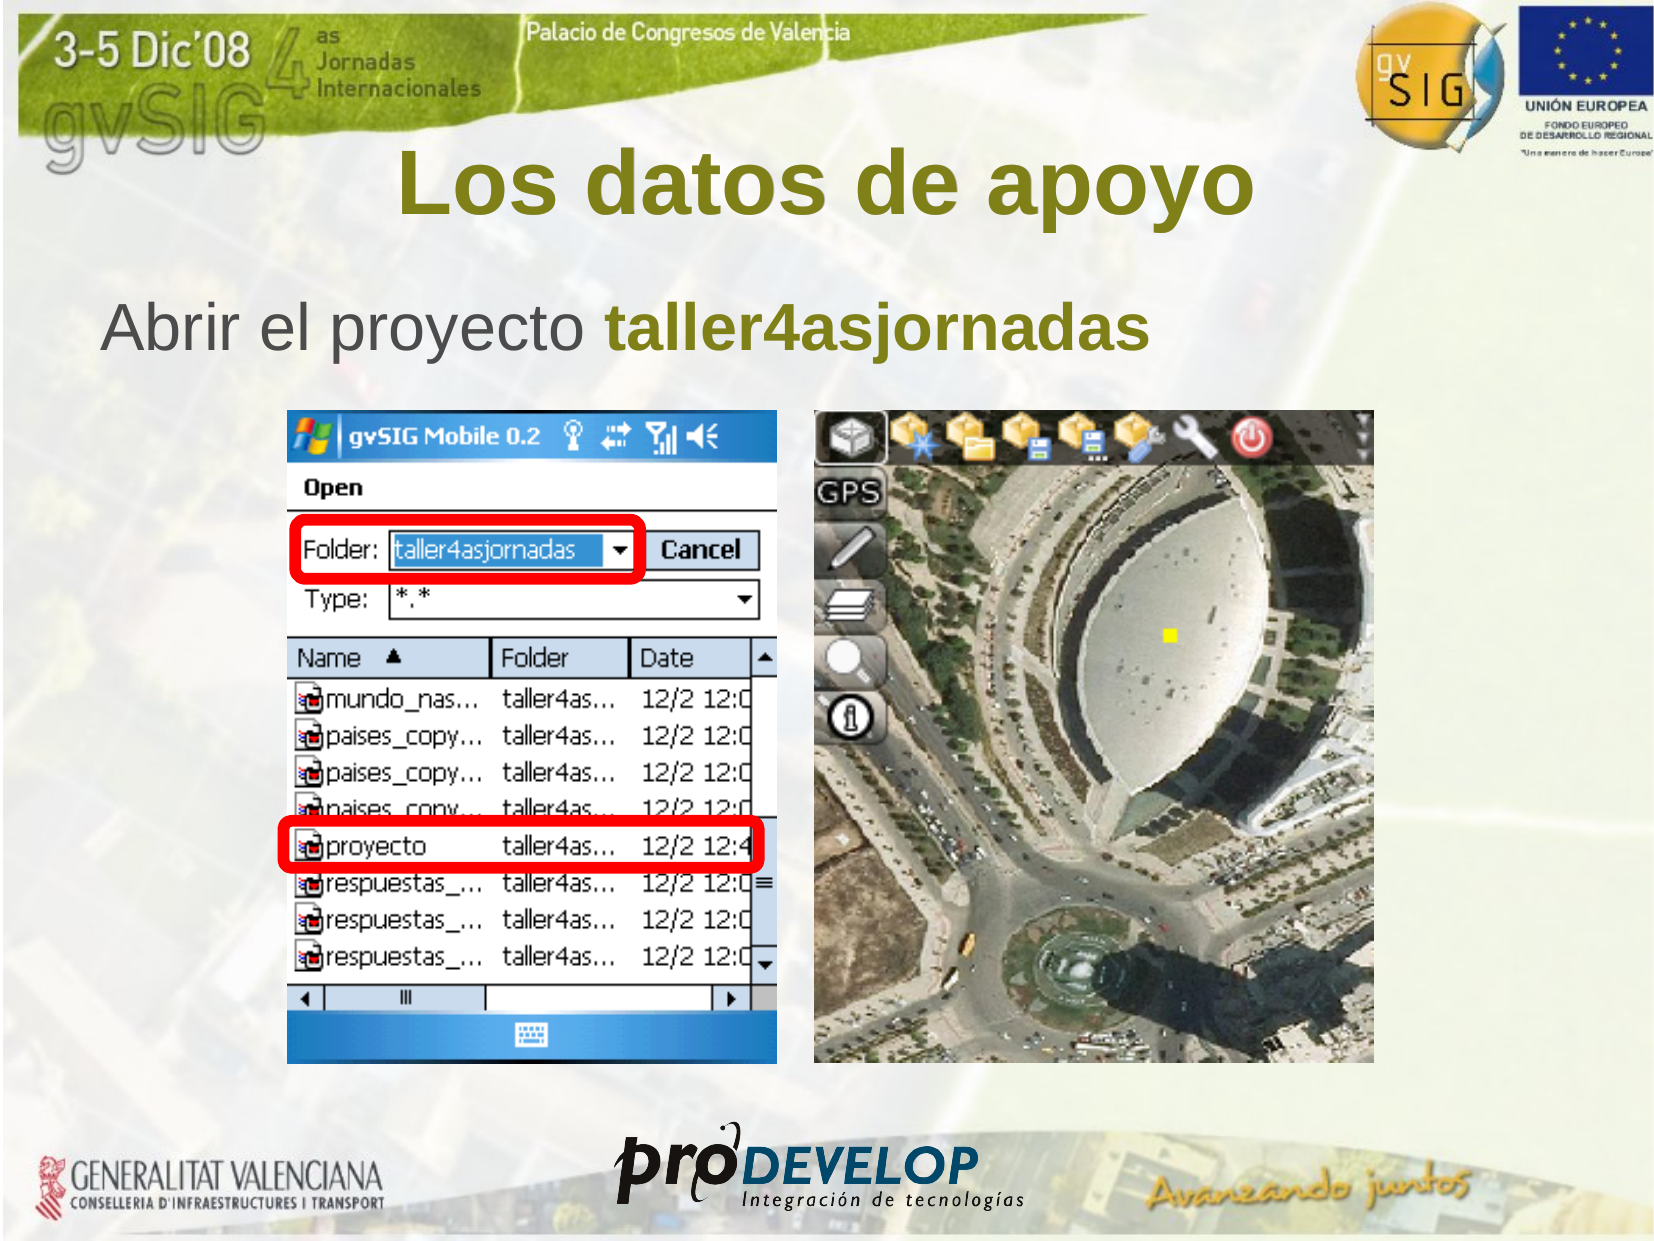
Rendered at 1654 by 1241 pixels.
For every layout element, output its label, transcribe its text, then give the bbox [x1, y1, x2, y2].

list Abrir el proyecto taller4asjornadas [82, 290, 1571, 1109]
title Los datos de apoyo [82, 78, 1571, 287]
picture [3, 0, 1654, 1241]
